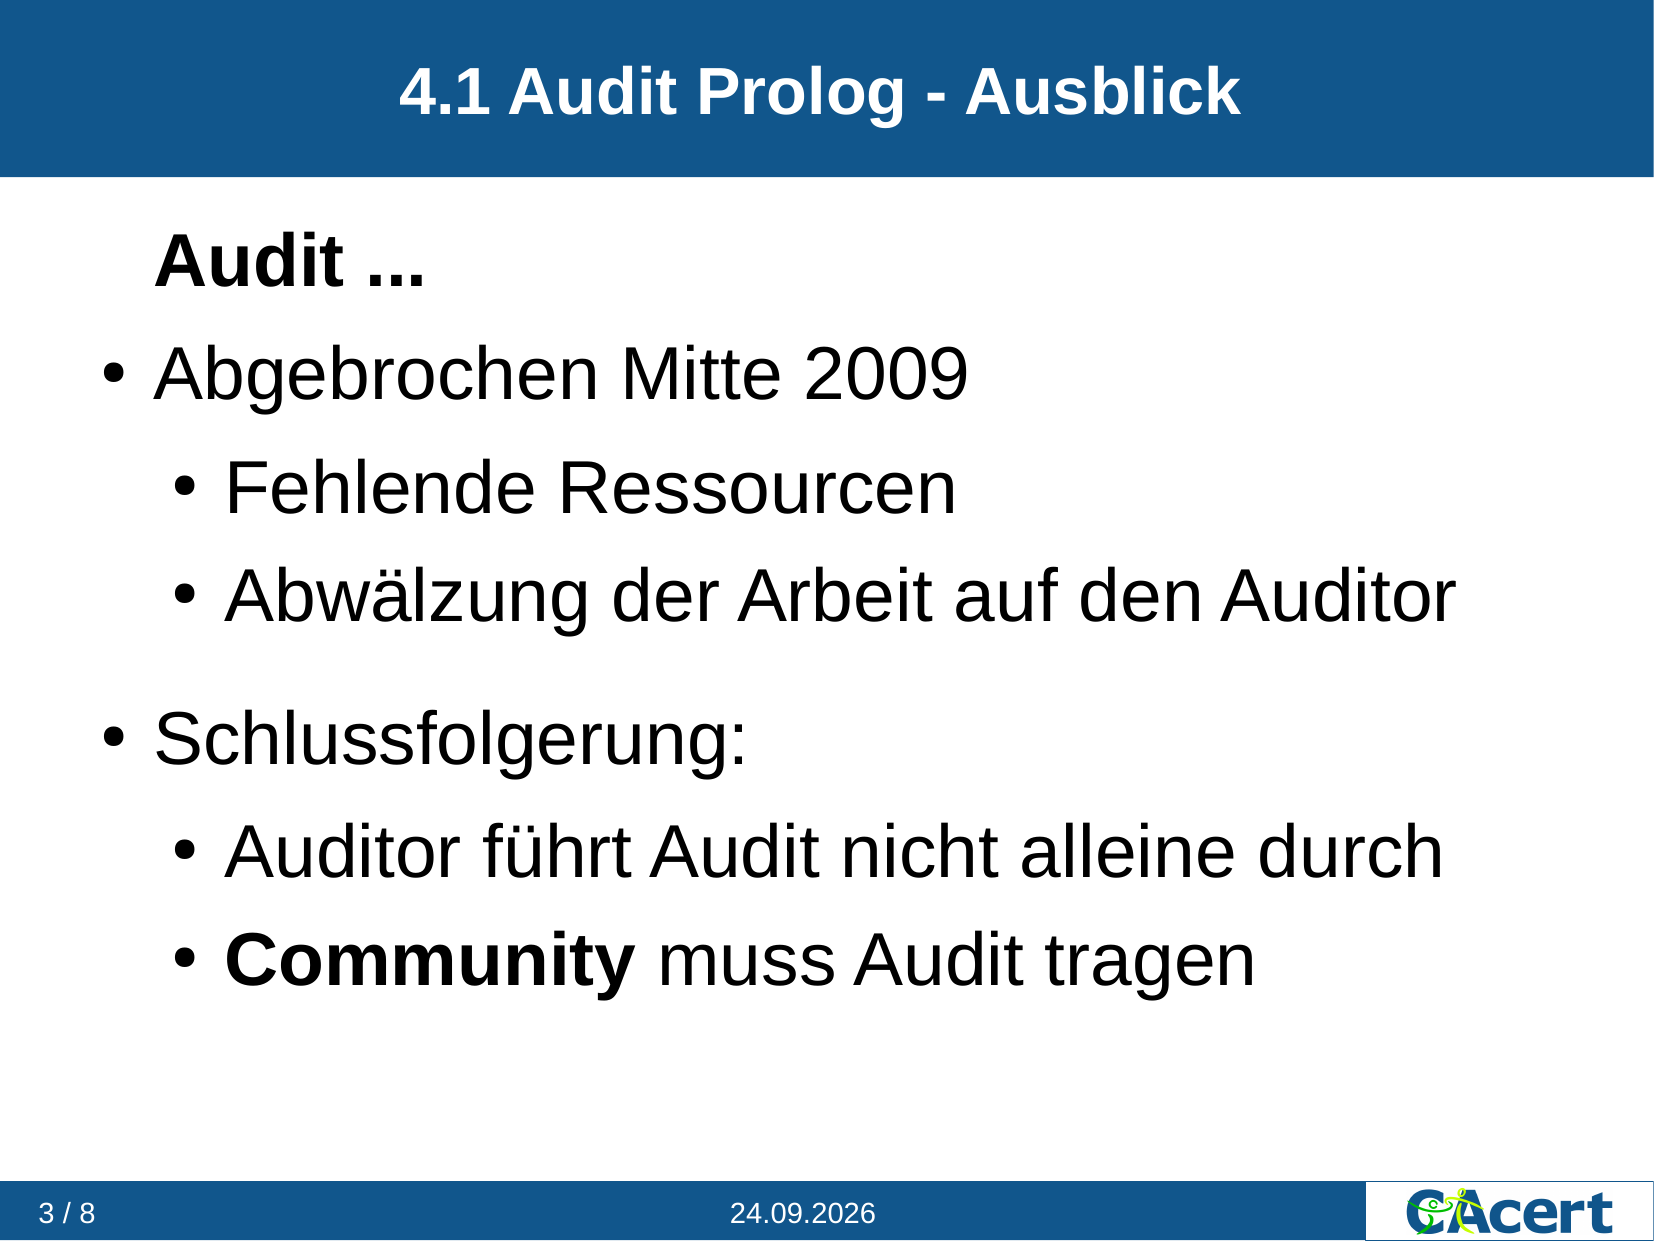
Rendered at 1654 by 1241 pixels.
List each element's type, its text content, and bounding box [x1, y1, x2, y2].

title 4.1 Audit Prolog - Ausblick [76, 17, 1565, 166]
picture [1406, 1187, 1613, 1235]
list Audit ... Abgebrochen Mitte 2009 Fehlende Ressourcen Abwälzung der Arbeit auf den Auditor Schlussfolgerung: Auditor führt Audit nicht alleine durch Community muss Audit tragen [82, 218, 1571, 1091]
